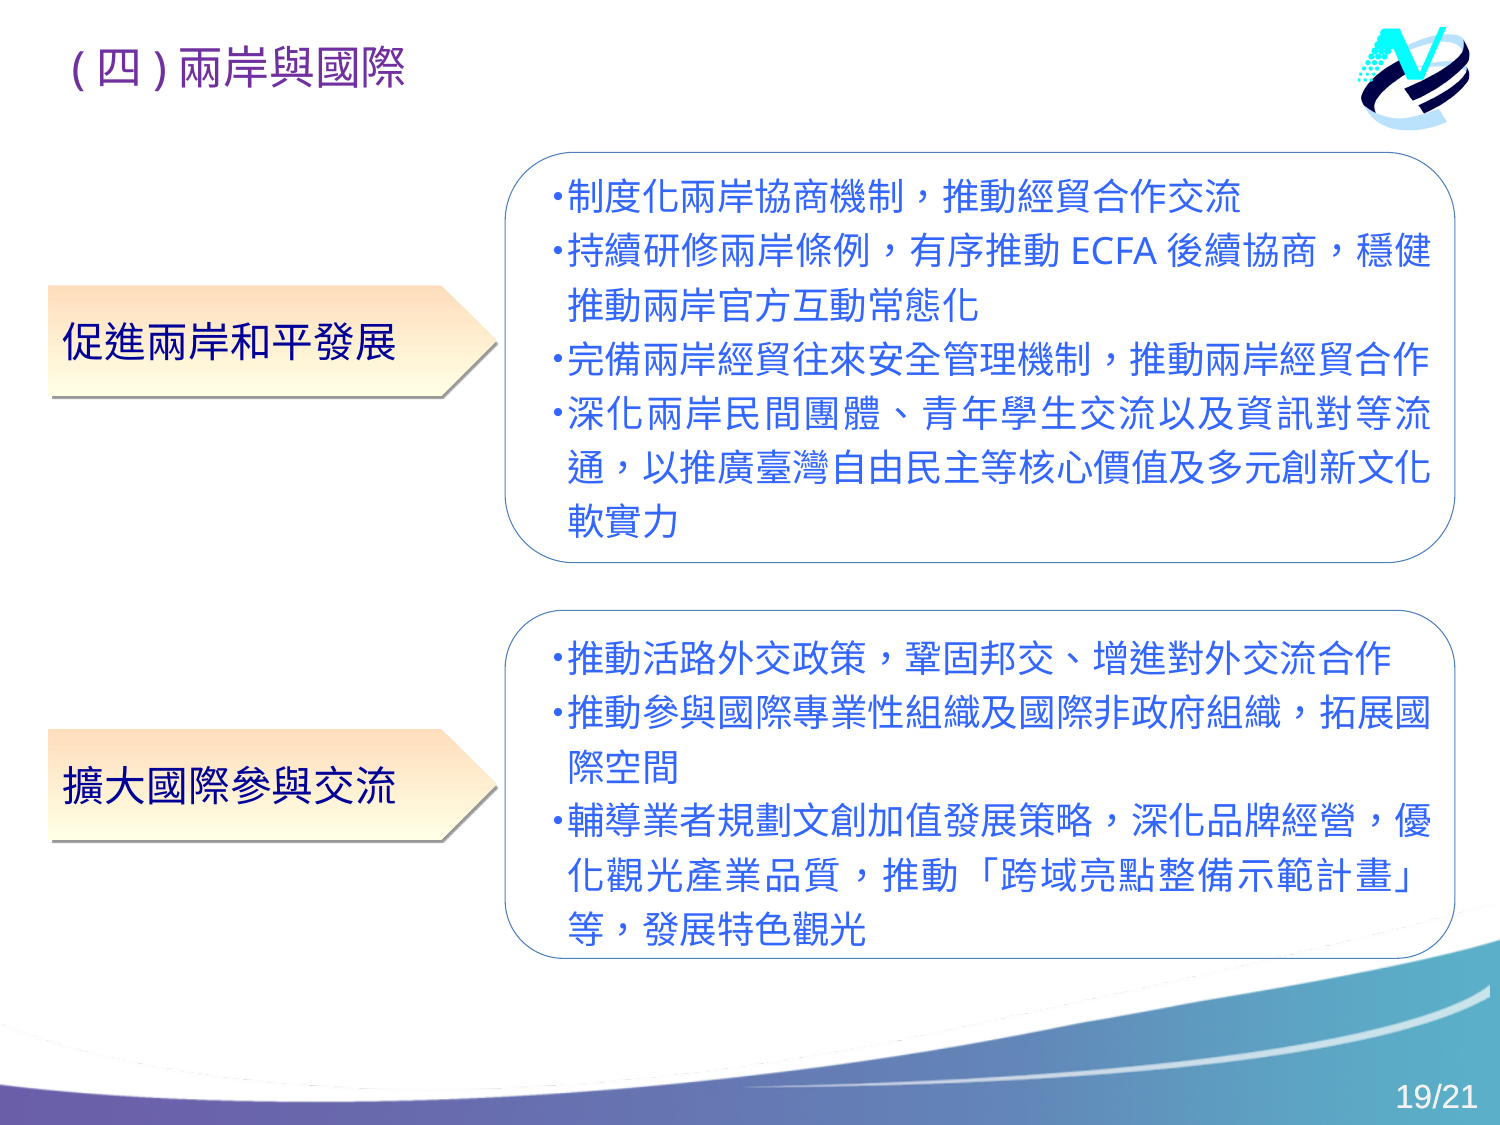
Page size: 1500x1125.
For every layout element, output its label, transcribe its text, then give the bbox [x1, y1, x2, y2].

text_box 促進兩岸和平發展 [48, 285, 497, 397]
text_box 制度化兩岸協商機制，推動經貿合作交流 持續研修兩岸條例，有序推動ECFA後續協商，穩健推動兩岸官方互動常態化 完備兩岸經貿往來安全管理機制，推動兩岸經貿合作 深化兩岸民間團體、青年學生交流以及資訊對等流通，以推廣臺灣自由民主等核心價值及多元創新文化軟實力 [538, 156, 1447, 399]
picture [1357, 27, 1470, 37]
text_box (四)兩岸與國際 [0, 37, 1500, 102]
picture [506, 904, 1454, 957]
text_box 擴大國際參與交流 [48, 728, 497, 840]
picture [0, 904, 1500, 1125]
text_box 推動活路外交政策，鞏固邦交、增進對外交流合作 推動參與國際專業性組織及國際非政府組織，拓展國際空間 輔導業者規劃文創加值發展策略，深化品牌經營，優化觀光產業品質，推動「跨域亮點整備示範計畫」等，發展特色觀光 [538, 618, 1447, 861]
picture [1357, 102, 1470, 131]
